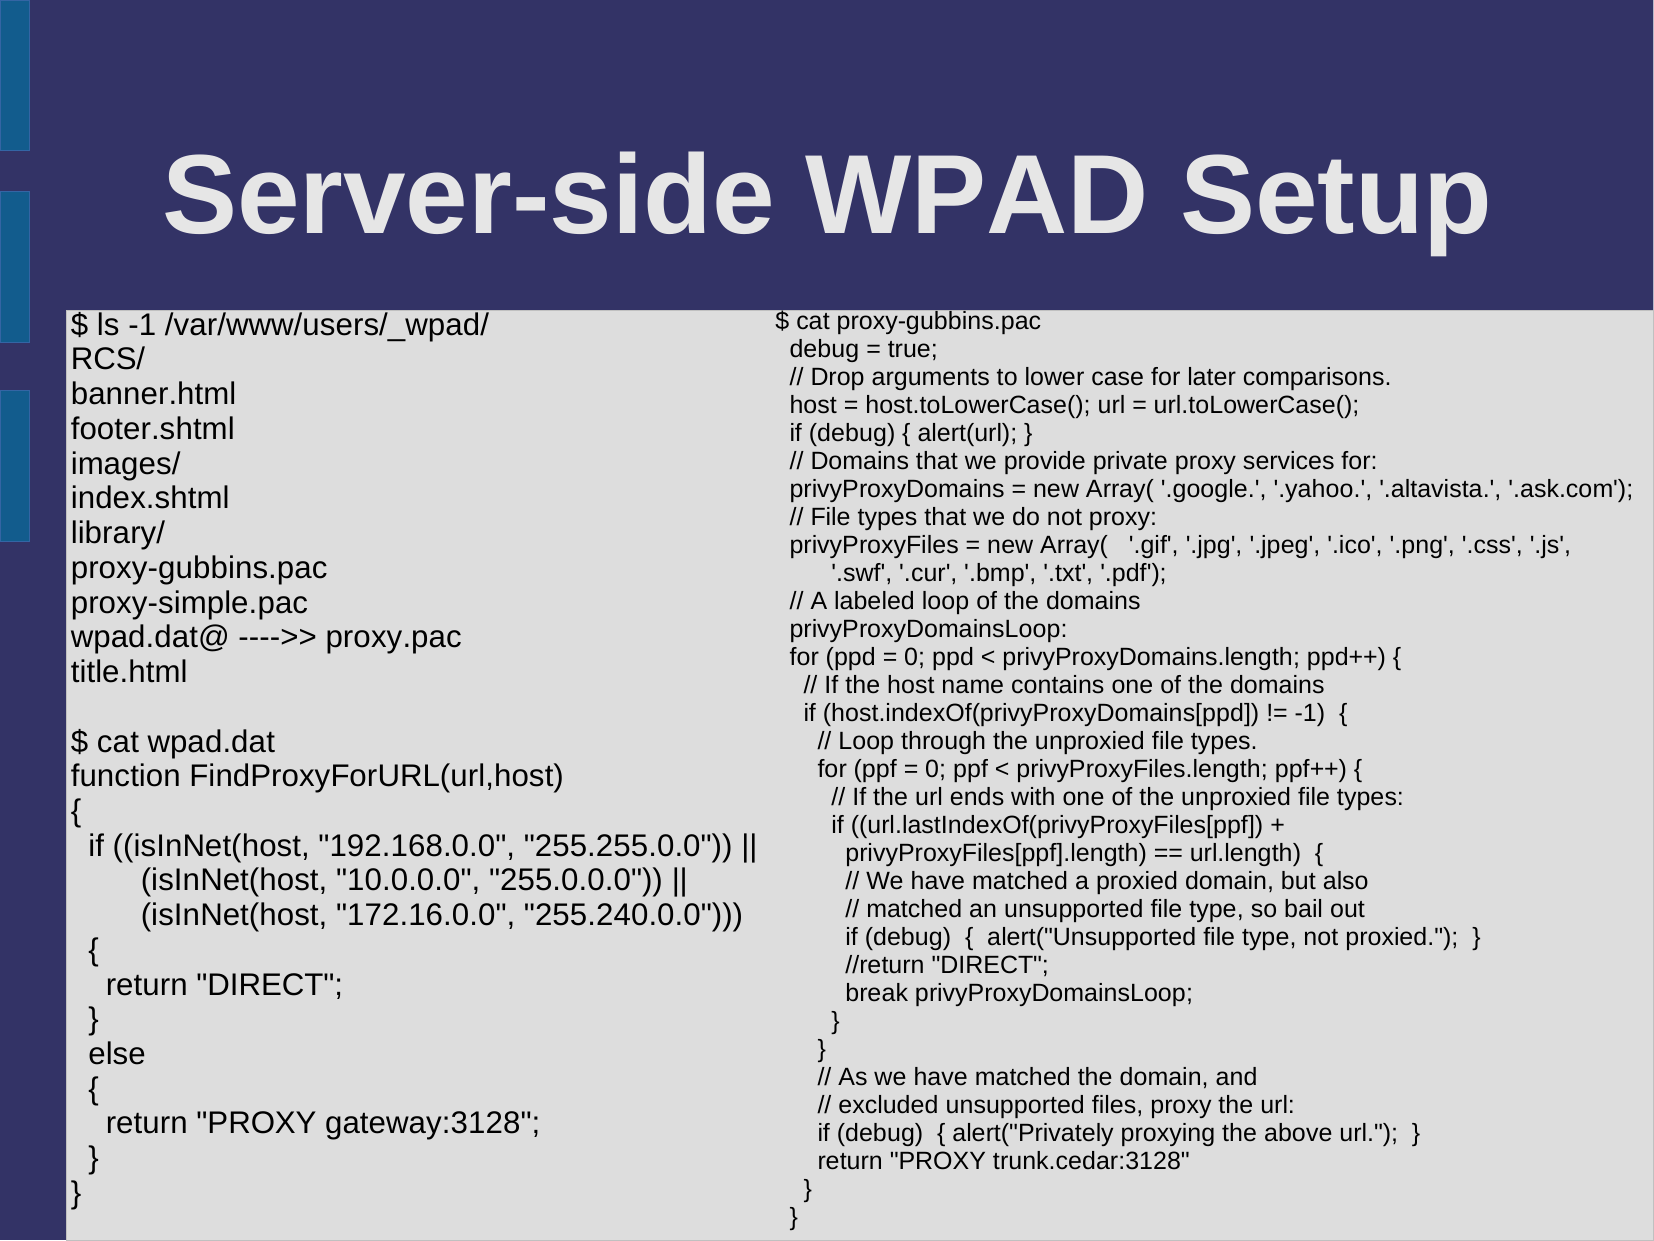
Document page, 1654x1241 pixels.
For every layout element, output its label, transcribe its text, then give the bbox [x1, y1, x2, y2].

list $ ls -1 /var/www/users/_wpad/ RCS/ banner.html footer.shtml images/ index.shtml library/ proxy-gubbins.pac proxy-simple.pac wpad.dat@ ---->> proxy.pac title.html $ cat wpad.dat function FindProxyForURL(url,host) { if ((isInNet(host, "192.168.0.0", "255.255.0.0")) || (isInNet(host, "10.0.0.0", "255.0.0.0")) || (isInNet(host, "172.16.0.0", "255.240.0.0"))) { return "DIRECT"; } else { return "PROXY gateway:3128"; } } [70, 307, 760, 1210]
title Server-side WPAD Setup [121, 91, 1534, 299]
list $ cat proxy-gubbins.pac debug = true; // Drop arguments to lower case for later comparisons. host = host.toLowerCase(); url = url.toLowerCase(); if (debug) { alert(url); } // Domains that we provide private proxy services for: privyProxyDomains = new Array( '.google.', '.yahoo.', '.altavista.', '.ask.com'); // File types that we do not proxy: privyProxyFiles = new Array( '.gif', '.jpg', '.jpeg', '.ico', '.png', '.css', '.js', '.swf', '.cur', '.bmp', '.txt', '.pdf'); // A labeled loop of the domains privyProxyDomainsLoop: for (ppd = 0; ppd < privyProxyDomains.length; ppd++) { // If the host name contains one of the domains if (host.indexOf(privyProxyDomains[ppd]) != -1) { // Loop through the unproxied file types. for (ppf = 0; ppf < privyProxyFiles.length; ppf++) { // If the url ends with one of the unproxied file types: if ((url.lastIndexOf(privyProxyFiles[ppf]) + privyProxyFiles[ppf].length) == url.length) { // We have matched a proxied domain, but also // matched an unsupported file type, so bail out if (debug) { alert("Unsupported file type, not proxied."); } //return "DIRECT"; break privyProxyDomainsLoop; } } // As we have matched the domain, and // excluded unsupported files, proxy the url: if (debug) { alert("Privately proxying the above url."); } return "PROXY trunk.cedar:3128" } } [775, 307, 1654, 1241]
